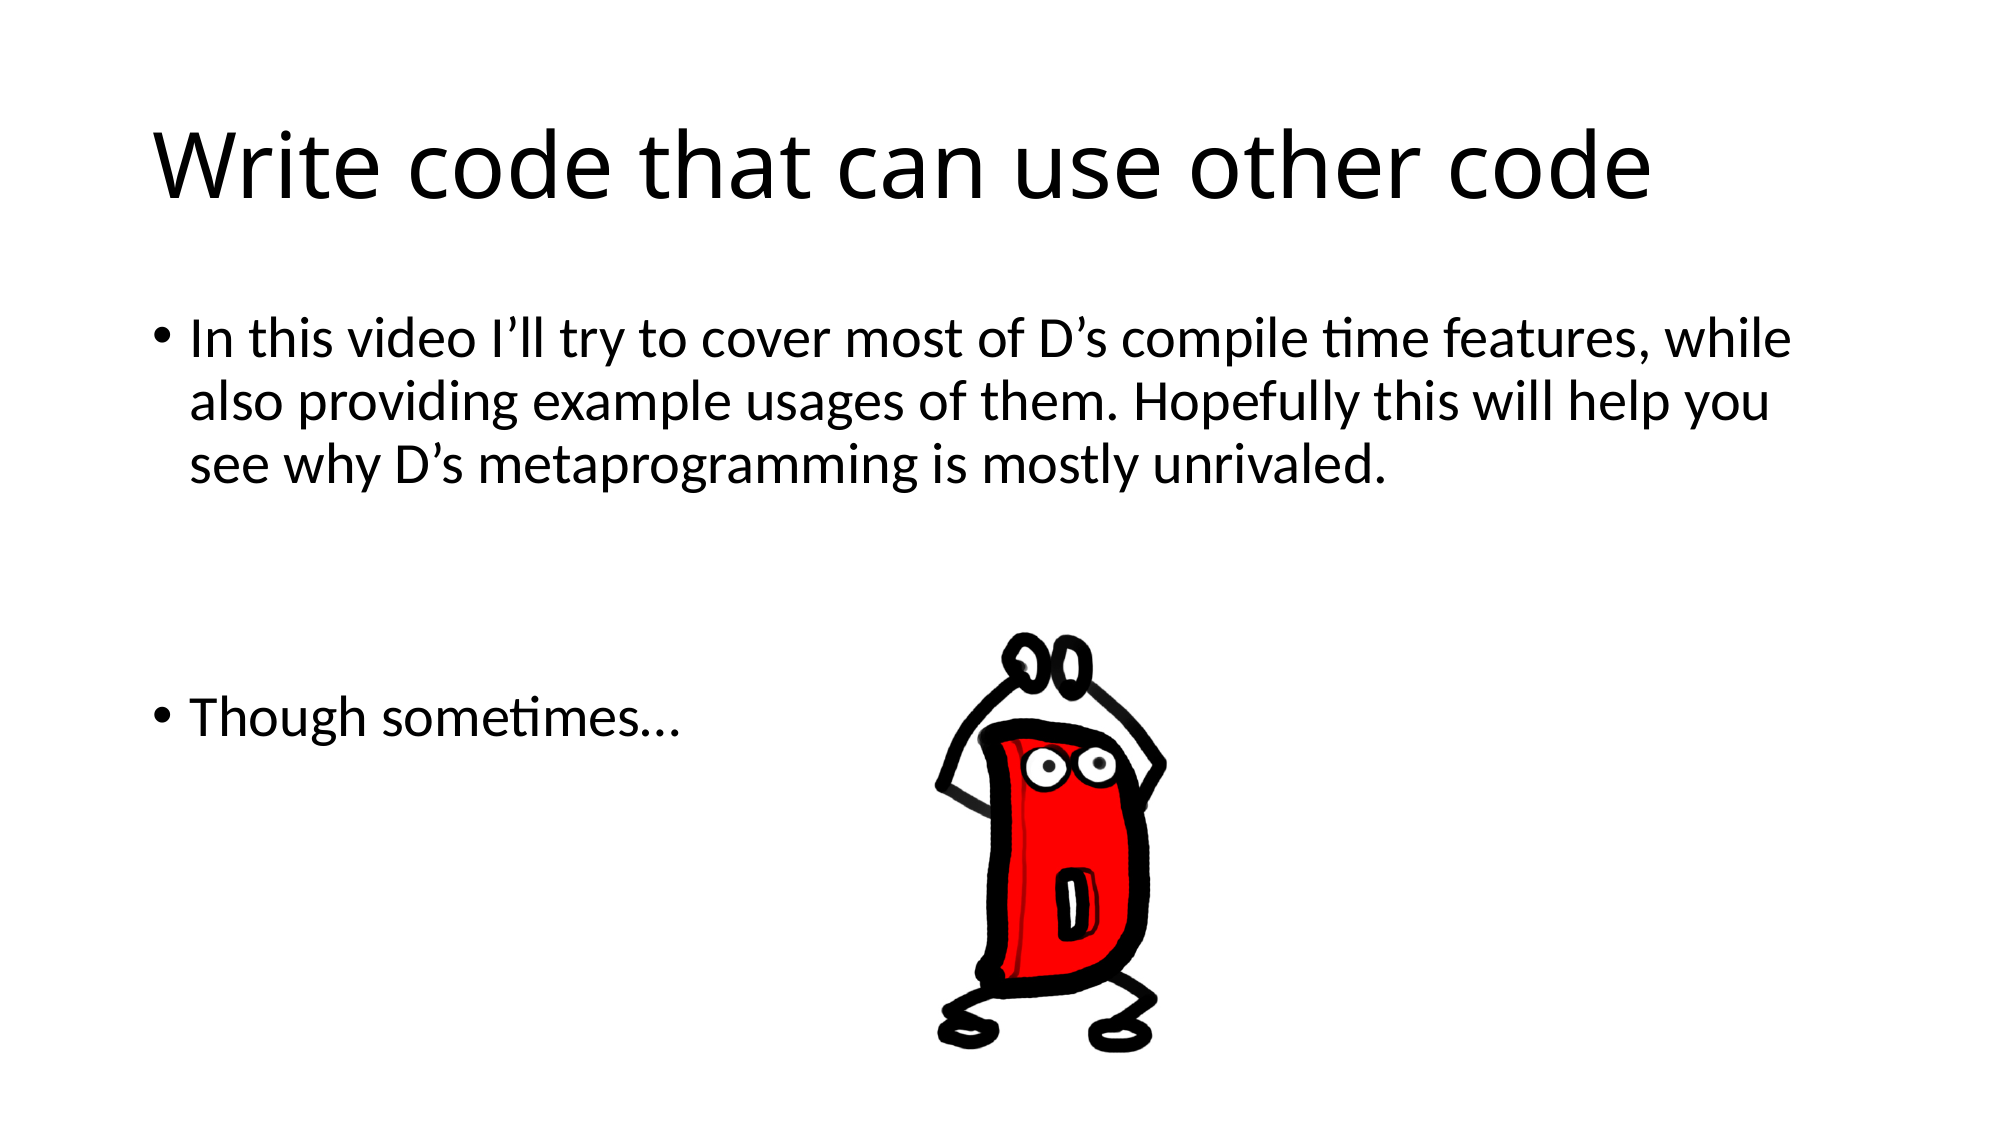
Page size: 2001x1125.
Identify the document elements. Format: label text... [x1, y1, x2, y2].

picture [826, 620, 1272, 1065]
title Write code that can use other code [137, 59, 1863, 278]
list In this video I’ll try to cover most of D’s compile time features, while also providing example usages of them. Hopefully this will help you see why D’s metaprogramming is mostly unrivaled. Though sometimes… [137, 299, 1863, 1014]
